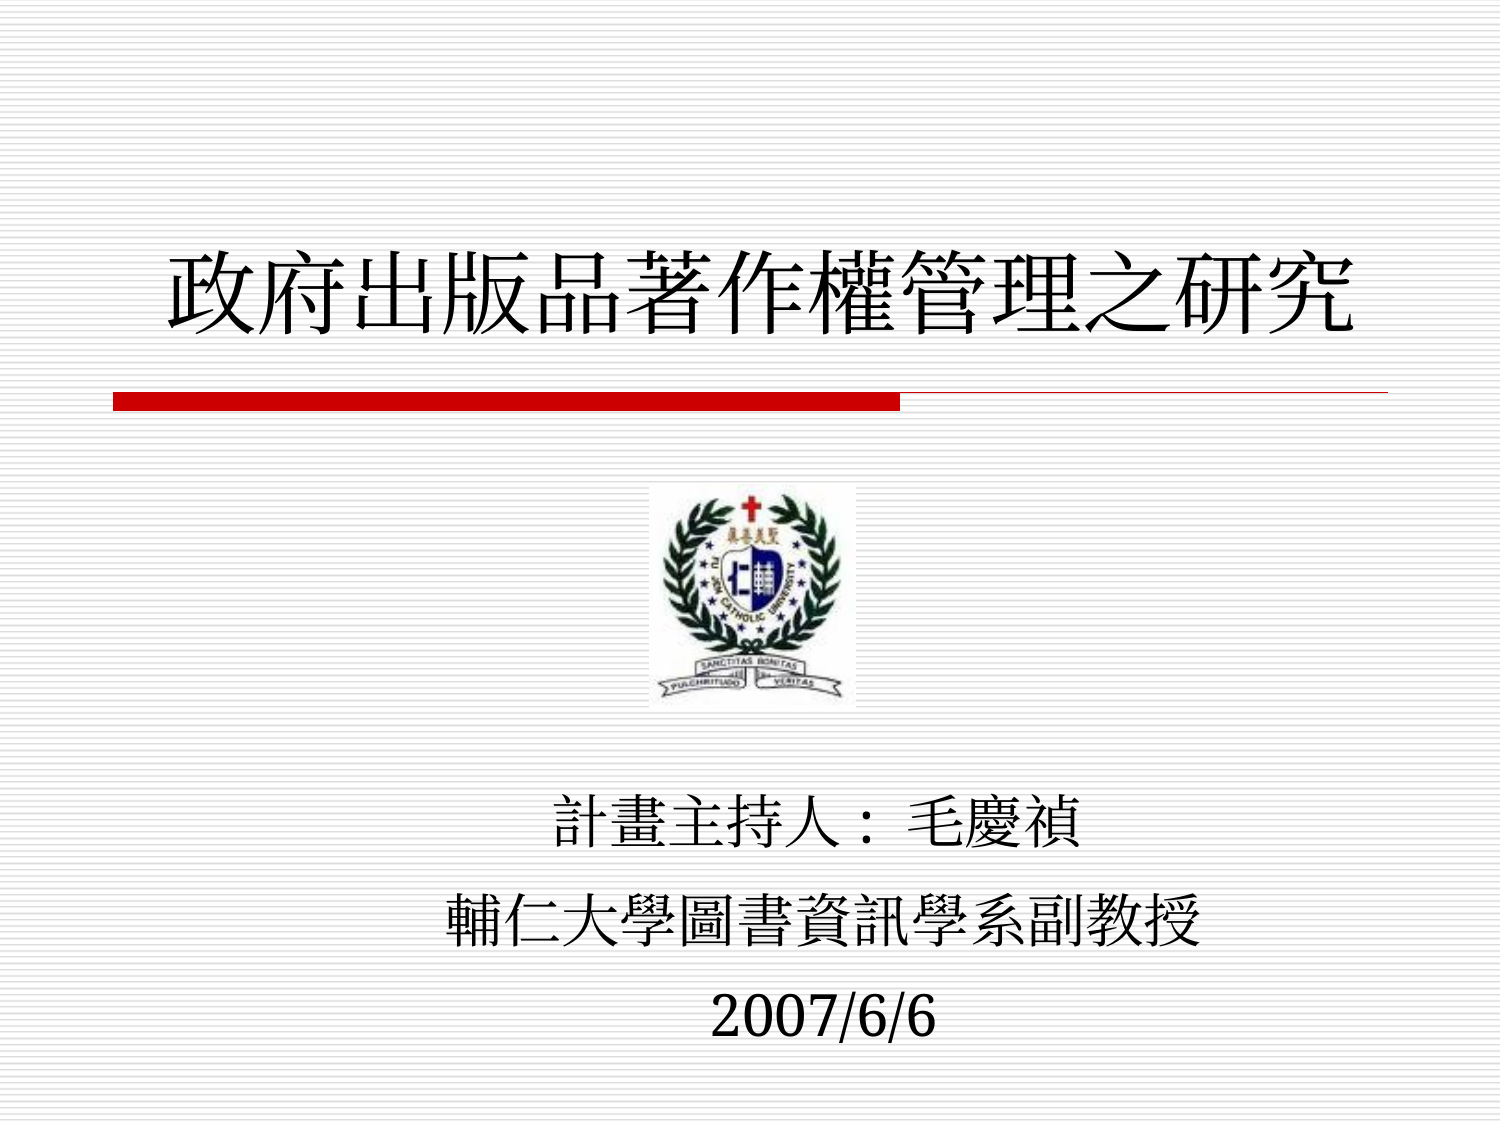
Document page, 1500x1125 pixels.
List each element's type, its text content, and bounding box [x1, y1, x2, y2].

picture [0, 0, 1500, 1125]
title 政府出版品著作權管理之研究 [123, 181, 1399, 458]
subtitle 計畫主持人: 毛慶禎 輔仁大學圖書資訊學系副教授 2007/6/6 [206, 767, 1364, 1031]
